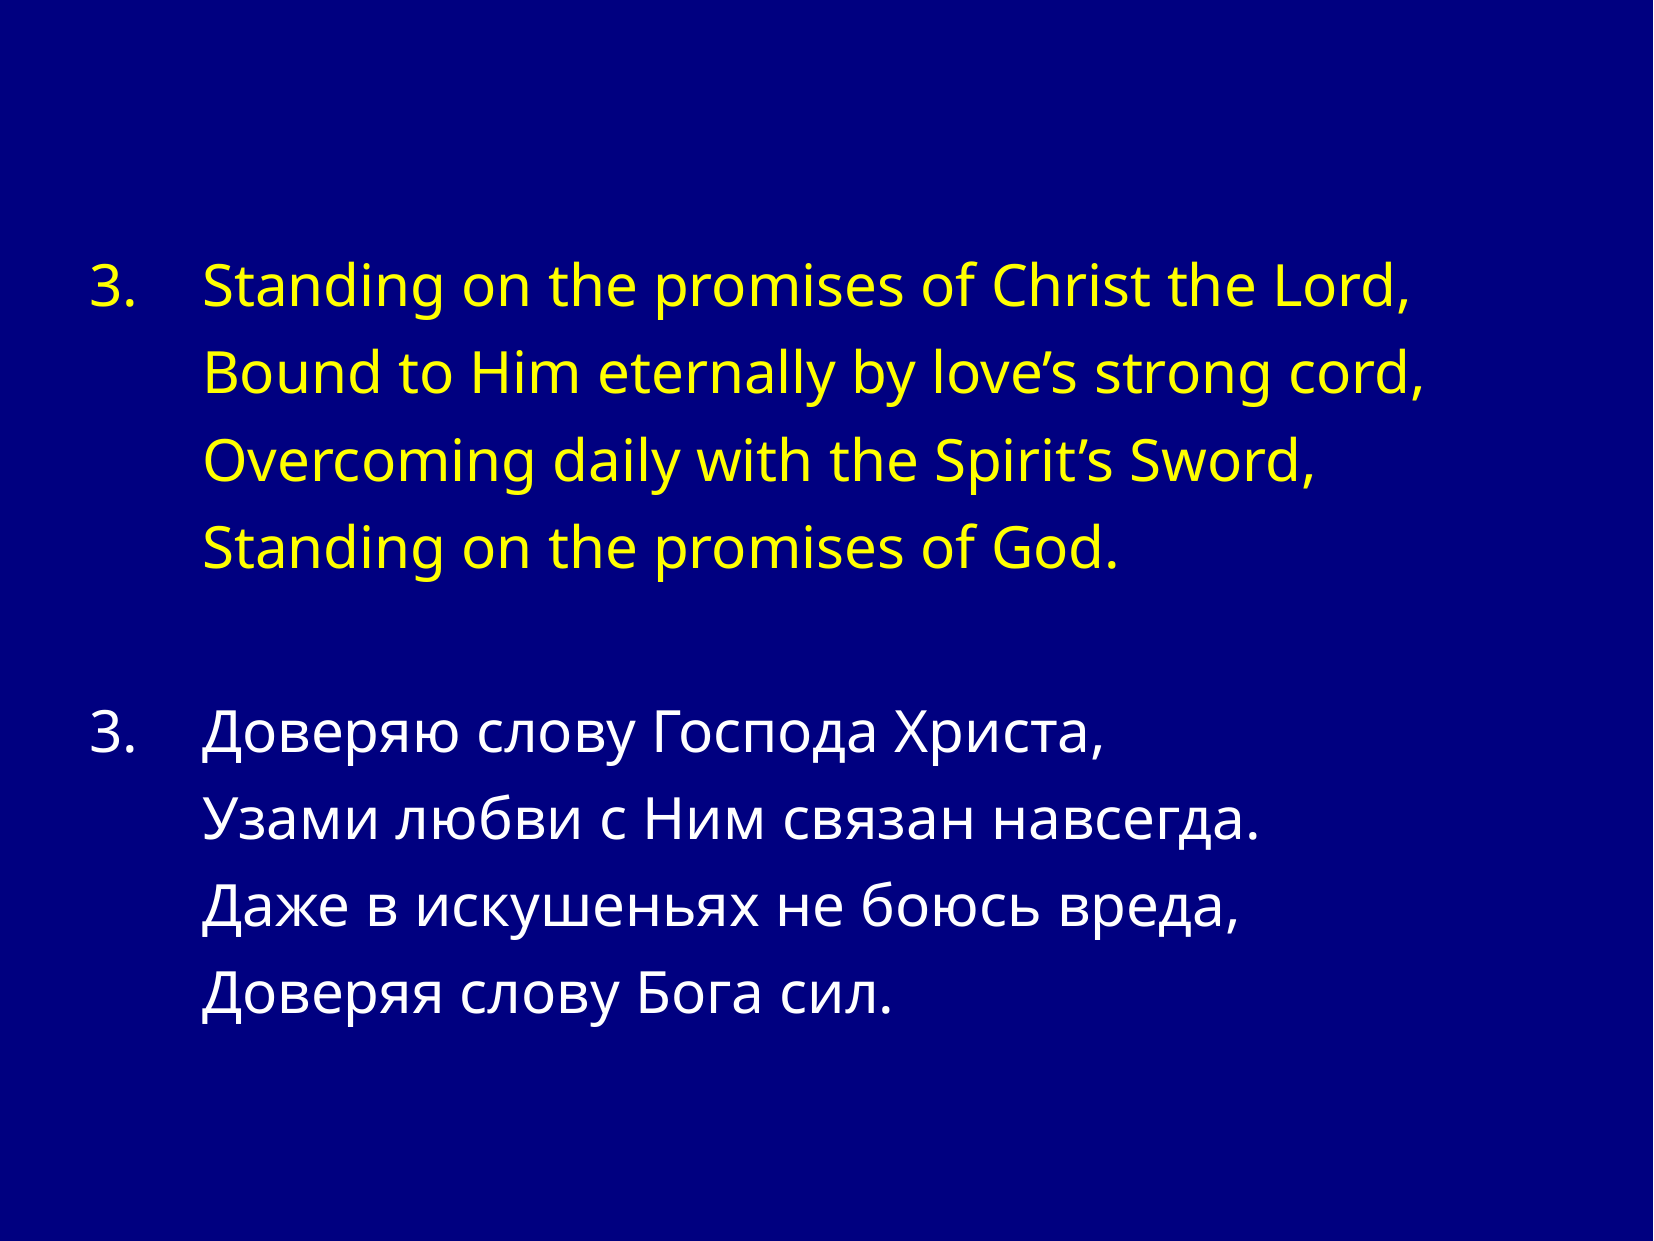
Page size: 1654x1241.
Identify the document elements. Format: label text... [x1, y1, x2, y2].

text_box 3. Standing on the promises of Christ the Lord, Bound to Him eternally by love’s strong cord, Overcoming daily with the Spirit’s Sword, Standing on the promises of God. [75, 150, 1576, 638]
text_box 3. Доверяю слову Господа Христа, Узами любви с Ним связан навсегда. Даже в искушеньях не боюсь вреда, Доверяя слову Бога сил. [75, 675, 1576, 1163]
